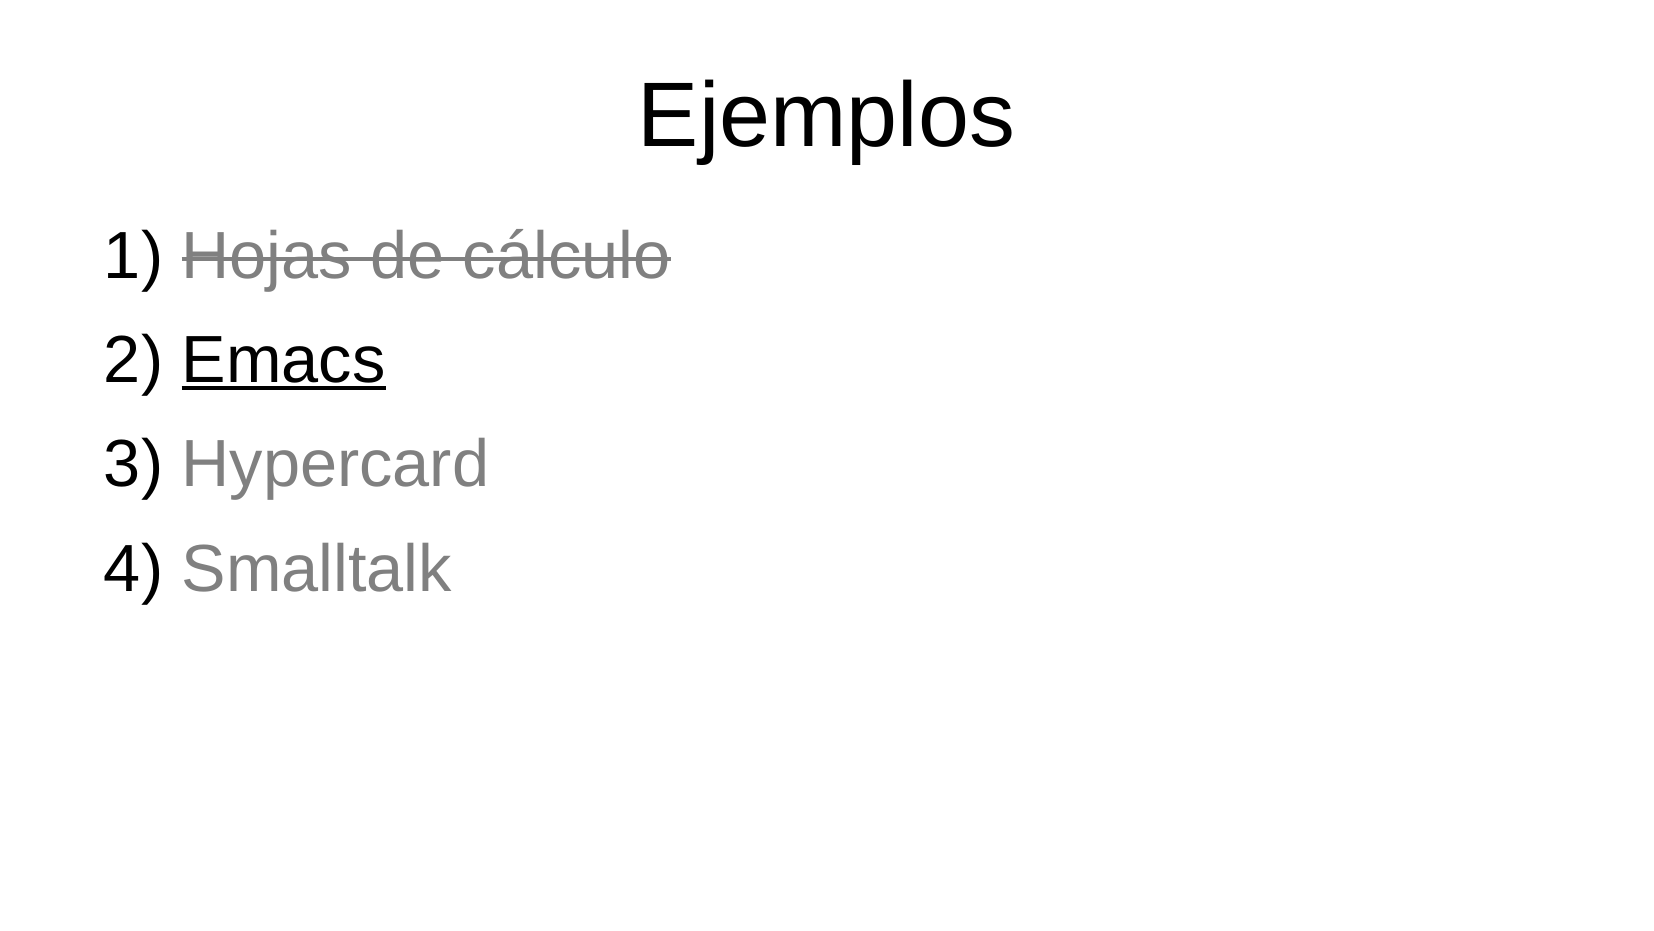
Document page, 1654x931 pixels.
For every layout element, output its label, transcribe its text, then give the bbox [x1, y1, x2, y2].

list Hojas de cálculo Emacs Hypercard Smalltalk [86, 217, 1575, 758]
title Ejemplos [82, 37, 1571, 193]
